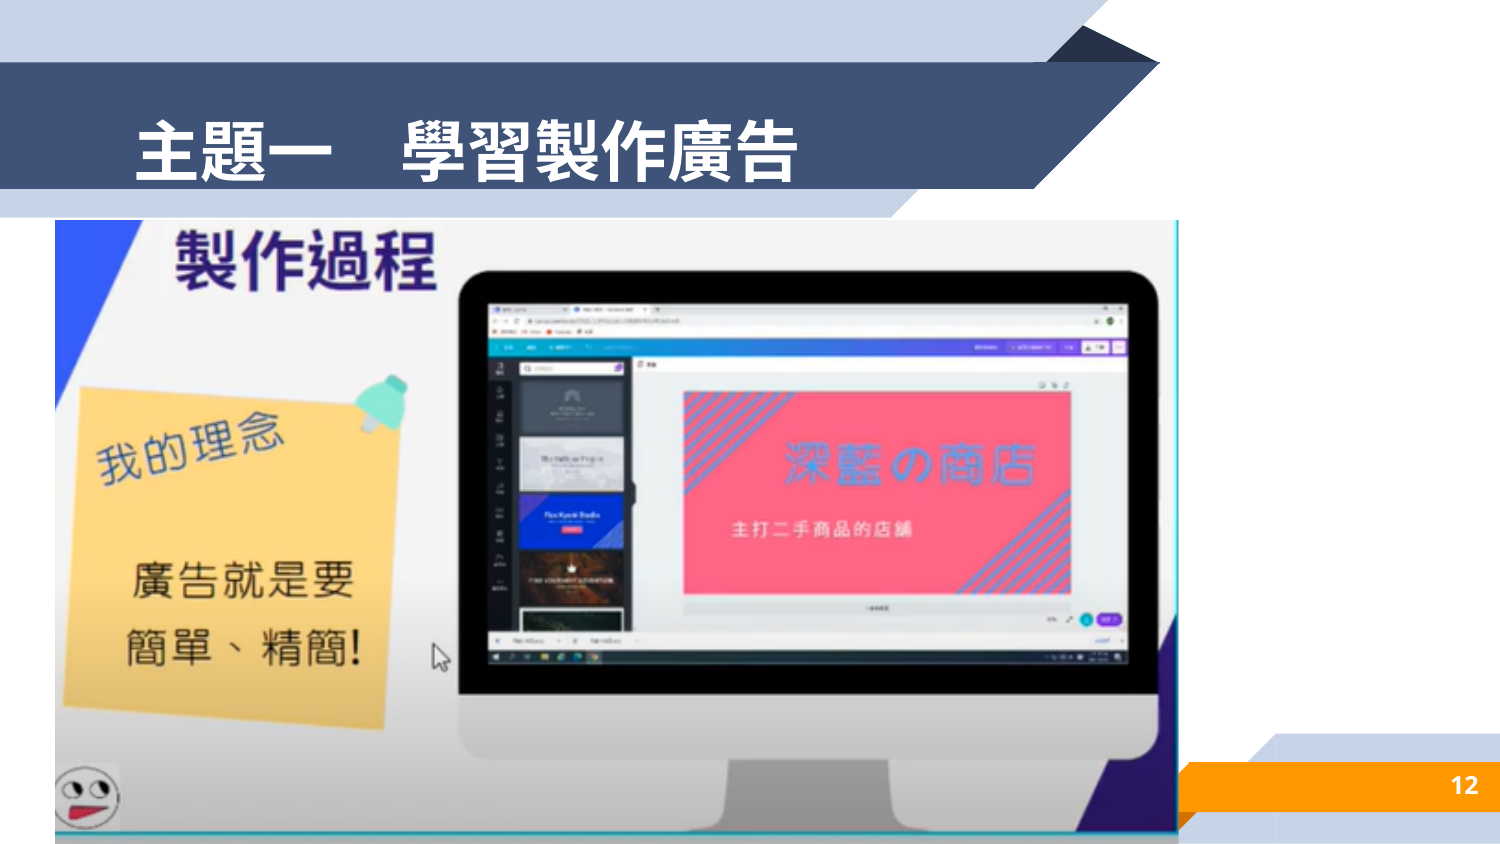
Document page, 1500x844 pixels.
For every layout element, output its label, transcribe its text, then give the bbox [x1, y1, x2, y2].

title 主題一 學習製作廣告 [133, 64, 997, 190]
picture [55, 220, 1179, 844]
slide_number <編號> [1249, 760, 1494, 813]
